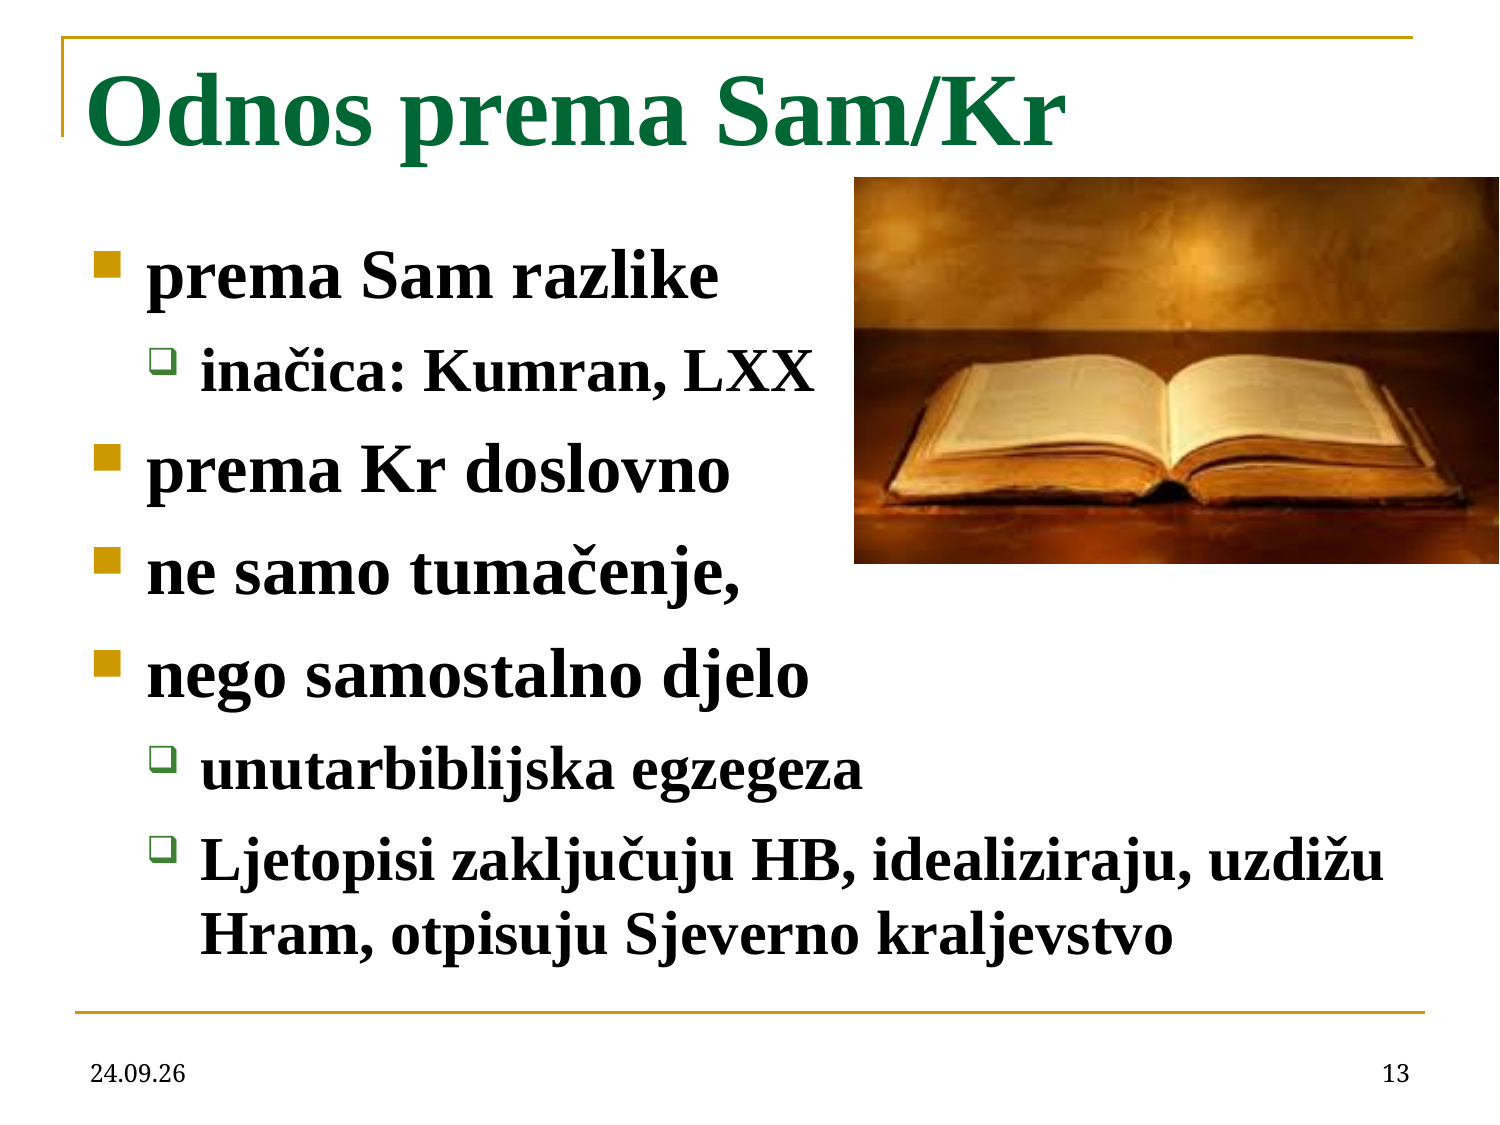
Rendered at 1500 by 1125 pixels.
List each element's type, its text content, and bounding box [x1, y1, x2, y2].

list prema Sam razlike inačica: Kumran, LXX prema Kr doslovno ne samo tumačenje, nego samostalno djelo unutarbiblijska egzegeza Ljetopisi zaključuju HB, idealiziraju, uzdižu Hram, otpisuju Sjeverno kraljevstvo [75, 220, 1426, 1006]
text_box 03.12.25 [74, 1024, 426, 1100]
text_box <number> [1074, 1024, 1426, 1100]
title Odnos prema Sam/Kr [69, 33, 1420, 221]
picture [854, 177, 1499, 564]
